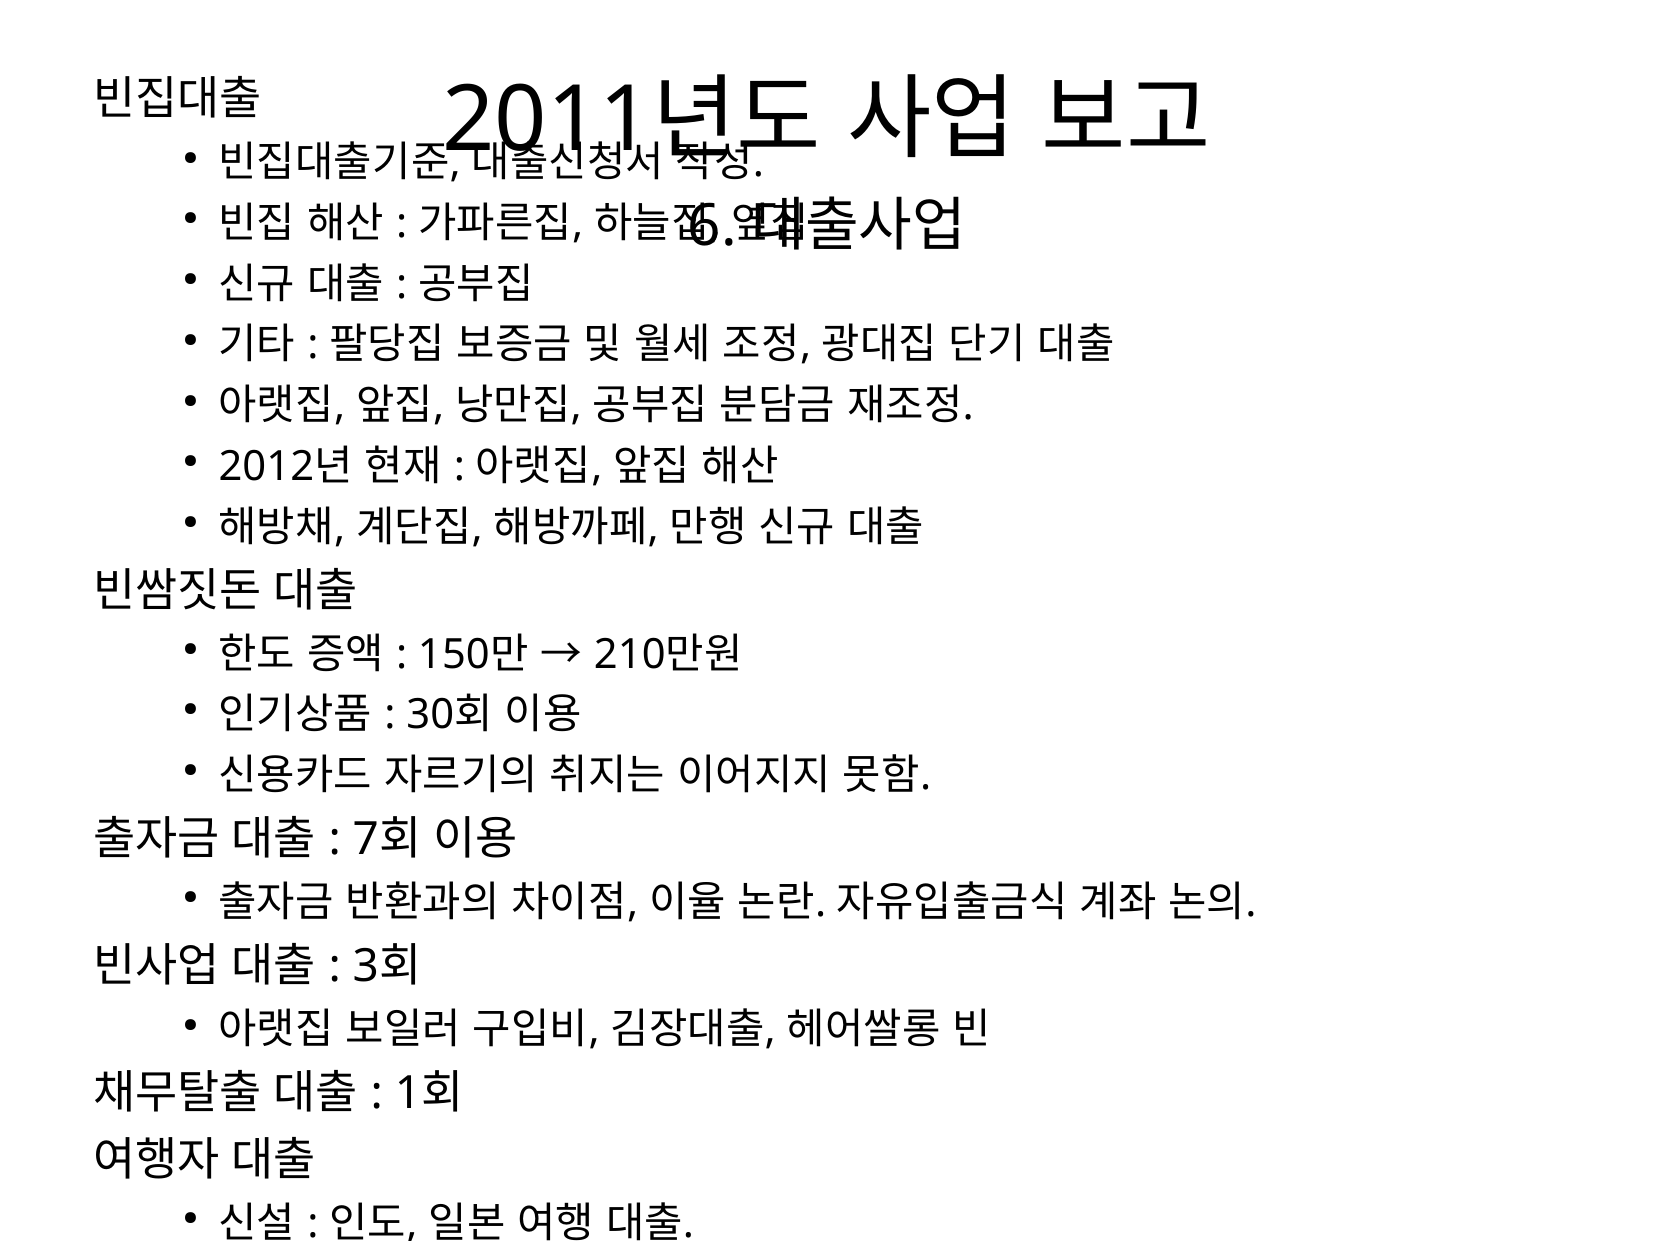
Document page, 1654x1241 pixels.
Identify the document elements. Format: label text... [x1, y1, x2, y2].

text_box 빈집대출 빈집대출기준, 대출신청서 작성. 빈집 해산 : 가파른집, 하늘집, 옆집 신규 대출 : 공부집 기타 : 팔당집 보증금 및 월세 조정, 광대집 단기 대출 아랫집, 앞집, 낭만집, 공부집 분담금 재조정. 2012년 현재 : 아랫집, 앞집 해산 해방채, 계단집, 해방까페, 만행 신규 대출 빈쌈짓돈 대출 한도 증액 : 150만 → 210만원 인기상품 : 30회 이용 신용카드 자르기의 취지는 이어지지 못함. 출자금 대출 : 7회 이용 출자금 반환과의 차이점, 이율 논란. 자유입출금식 계좌 논의. 빈사업 대출 : 3회 아랫집 보일러 구입비, 김장대출, 헤어쌀롱 빈 채무탈출 대출 : 1회 여행자 대출 신설 : 인도, 일본 여행 대출. 기타대출 가파른집 정산과정, 병원비, 학자금 등 긴급대출 [76, 199, 1583, 1240]
title 2011년도 사업 보고 6. 대출사업 [82, 49, 1571, 199]
